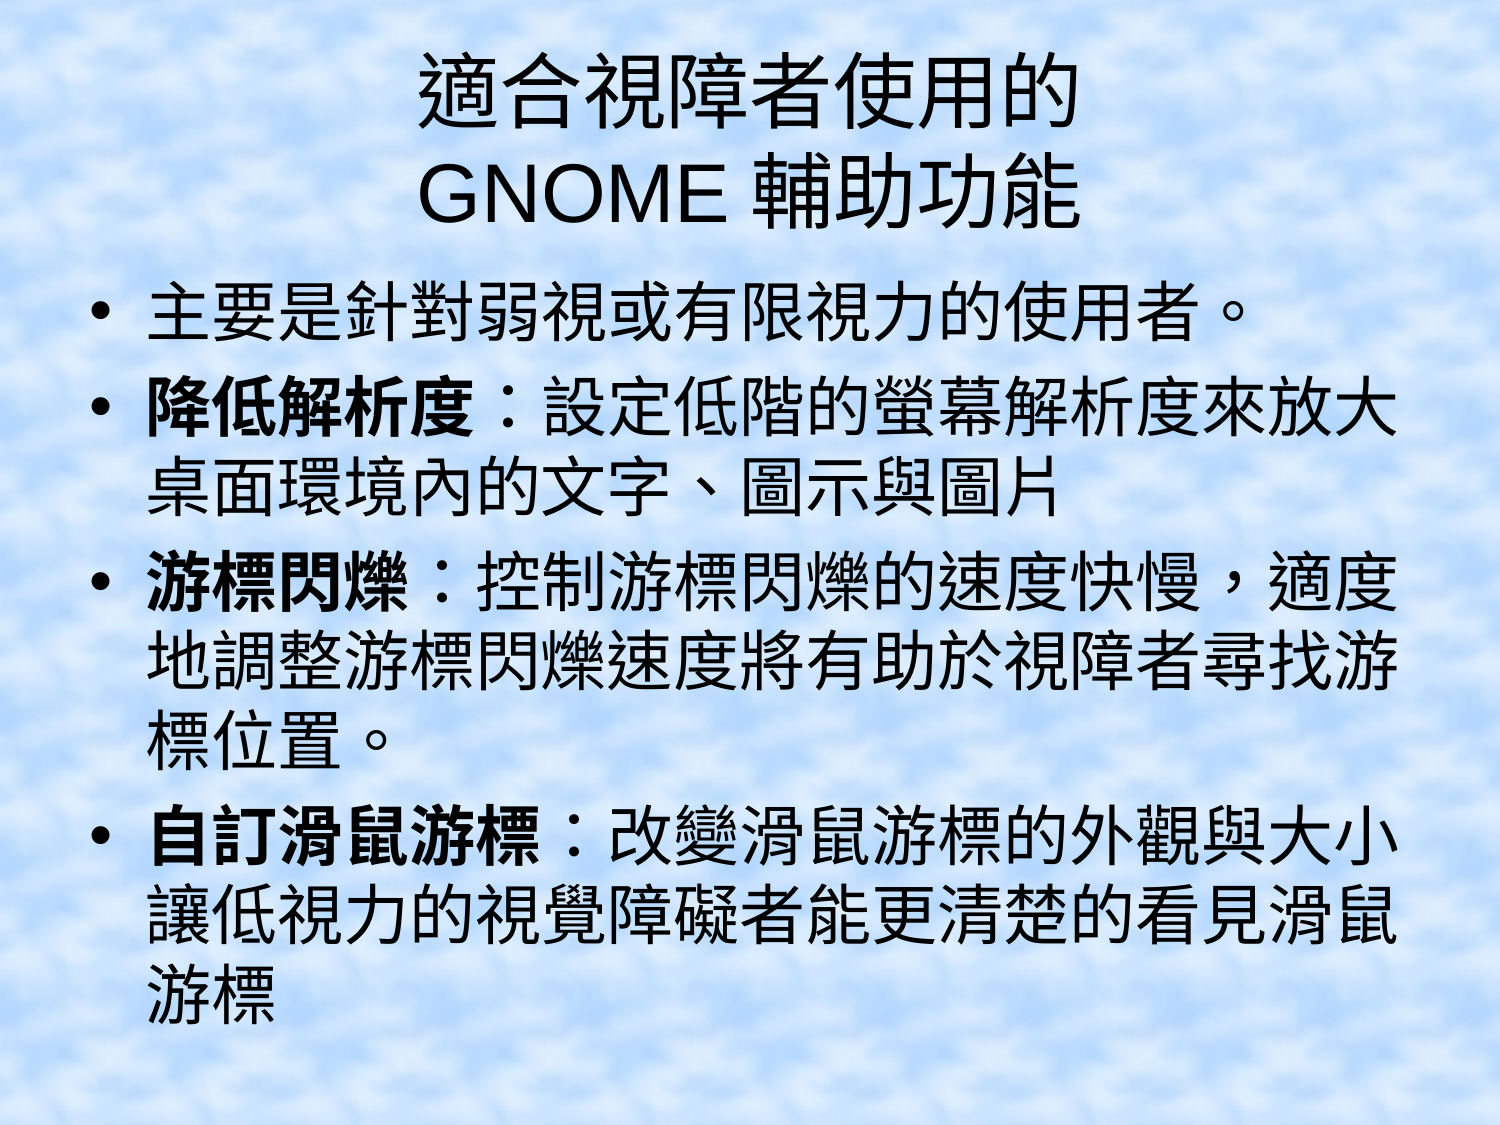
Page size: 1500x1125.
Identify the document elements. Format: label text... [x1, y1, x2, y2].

title 適合視障者使用的 GNOME輔助功能 [75, 13, 1425, 262]
list 主要是針對弱視或有限視力的使用者。 降低解析度：設定低階的螢幕解析度來放大桌面環境內的文字、圖示與圖片 游標閃爍：控制游標閃爍的速度快慢，適度地調整游標閃爍速度將有助於視障者尋找游標位置。 自訂滑鼠游標：改變滑鼠游標的外觀與大小讓低視力的視覺障礙者能更清楚的看見滑鼠游標 [75, 262, 1426, 1048]
picture [0, 0, 1500, 1125]
